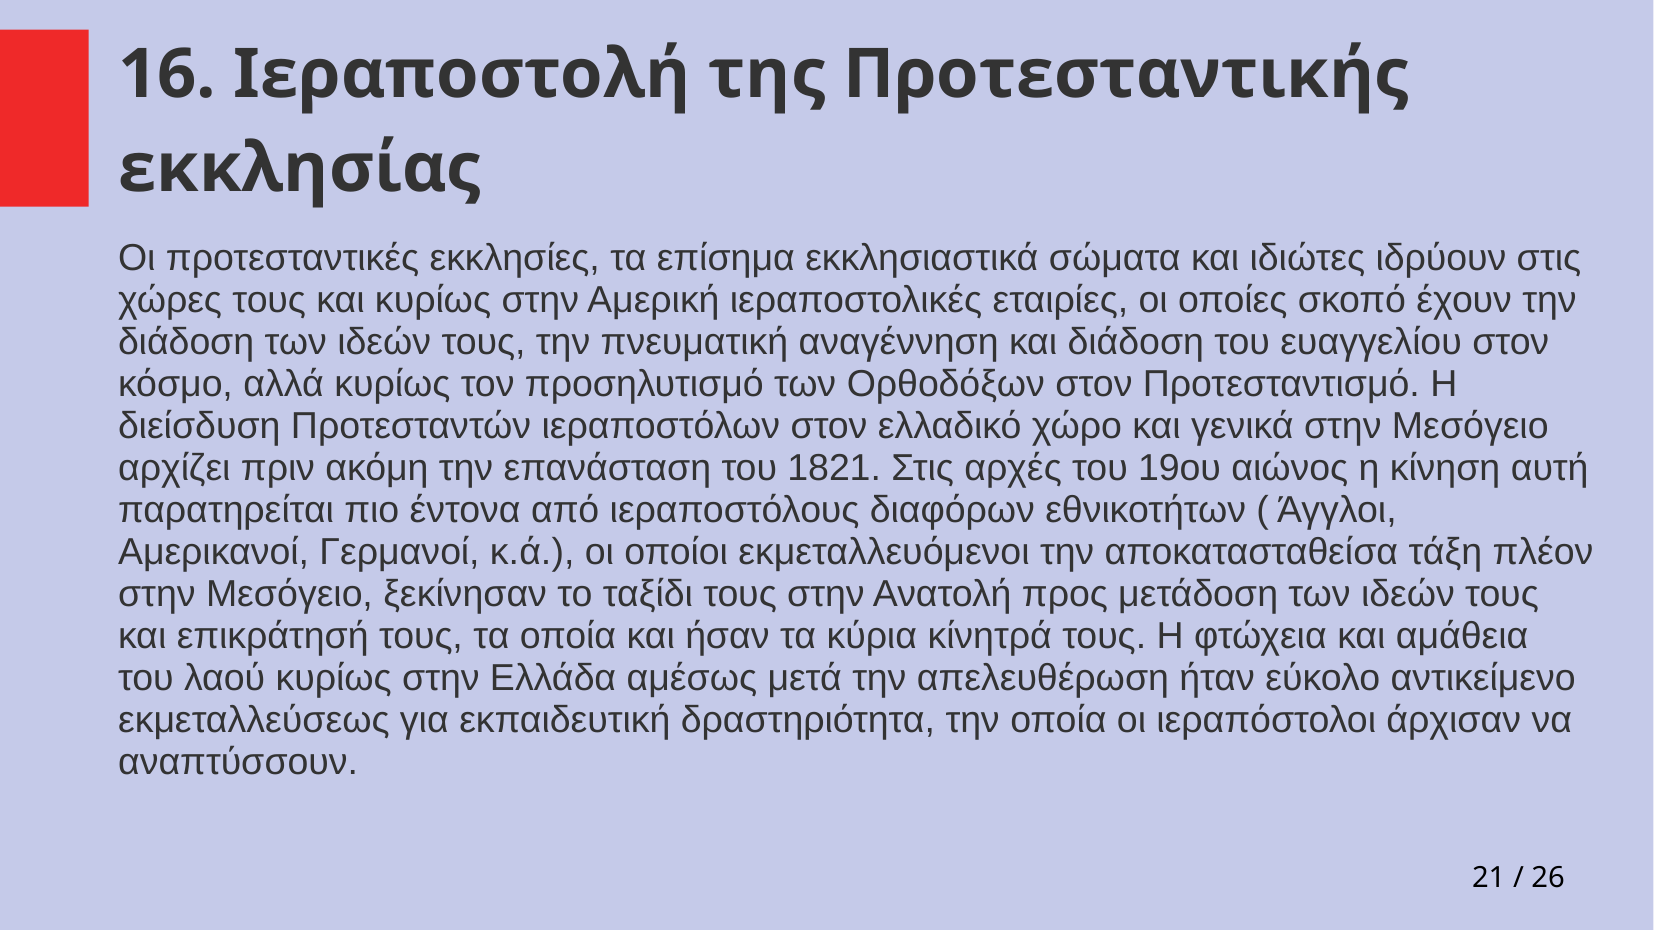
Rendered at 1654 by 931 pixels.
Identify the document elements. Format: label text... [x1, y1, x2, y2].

list Οι προτεσταντικές εκκλησίες, τα επίσημα εκκλησιαστικά σώματα και ιδιώτες ιδρύουν στις χώρες τους και κυρίως στην Αμερική ιεραποστολικές εταιρίες, οι οποίες σκοπό έχουν την διάδοση των ιδεών τους, την πνευματική αναγέννηση και διάδοση του ευαγγελίου στον κόσμο, αλλά κυρίως τον προσηλυτισμό των Ορθοδόξων στον Προτεσταντισμό. Η διείσδυση Προτεσταντών ιεραποστόλων στον ελλαδικό χώρο και γενικά στην Μεσόγειο αρχίζει πριν ακόμη την επανάσταση του 1821. Στις αρχές του 19ου αιώνος η κίνηση αυτή παρατηρείται πιο έντονα από ιεραποστόλους διαφόρων εθνικοτήτων ( Άγγλοι, Αμερικανοί, Γερμανοί, κ.ά.), οι οποίοι εκμεταλλευόμενοι την αποκατασταθείσα τάξη πλέον στην Μεσόγειο, ξεκίνησαν το ταξίδι τους στην Ανατολή προς μετάδοση των ιδεών τους και επικράτησή τους, τα οποία και ήσαν τα κύρια κίνητρά τους. Η φτώχεια και αμάθεια του λαού κυρίως στην Ελλάδα αμέσως μετά την απελευθέρωση ήταν εύκολο αντικείμενο εκμεταλλεύσεως για εκπαιδευτική δραστηριότητα, την οποία οι ιεραπόστολοι άρχισαν να αναπτύσσουν. [118, 236, 1595, 857]
title 16. Ιεραποστολή της Προτεσταντικής εκκλησίας [118, 21, 1595, 216]
